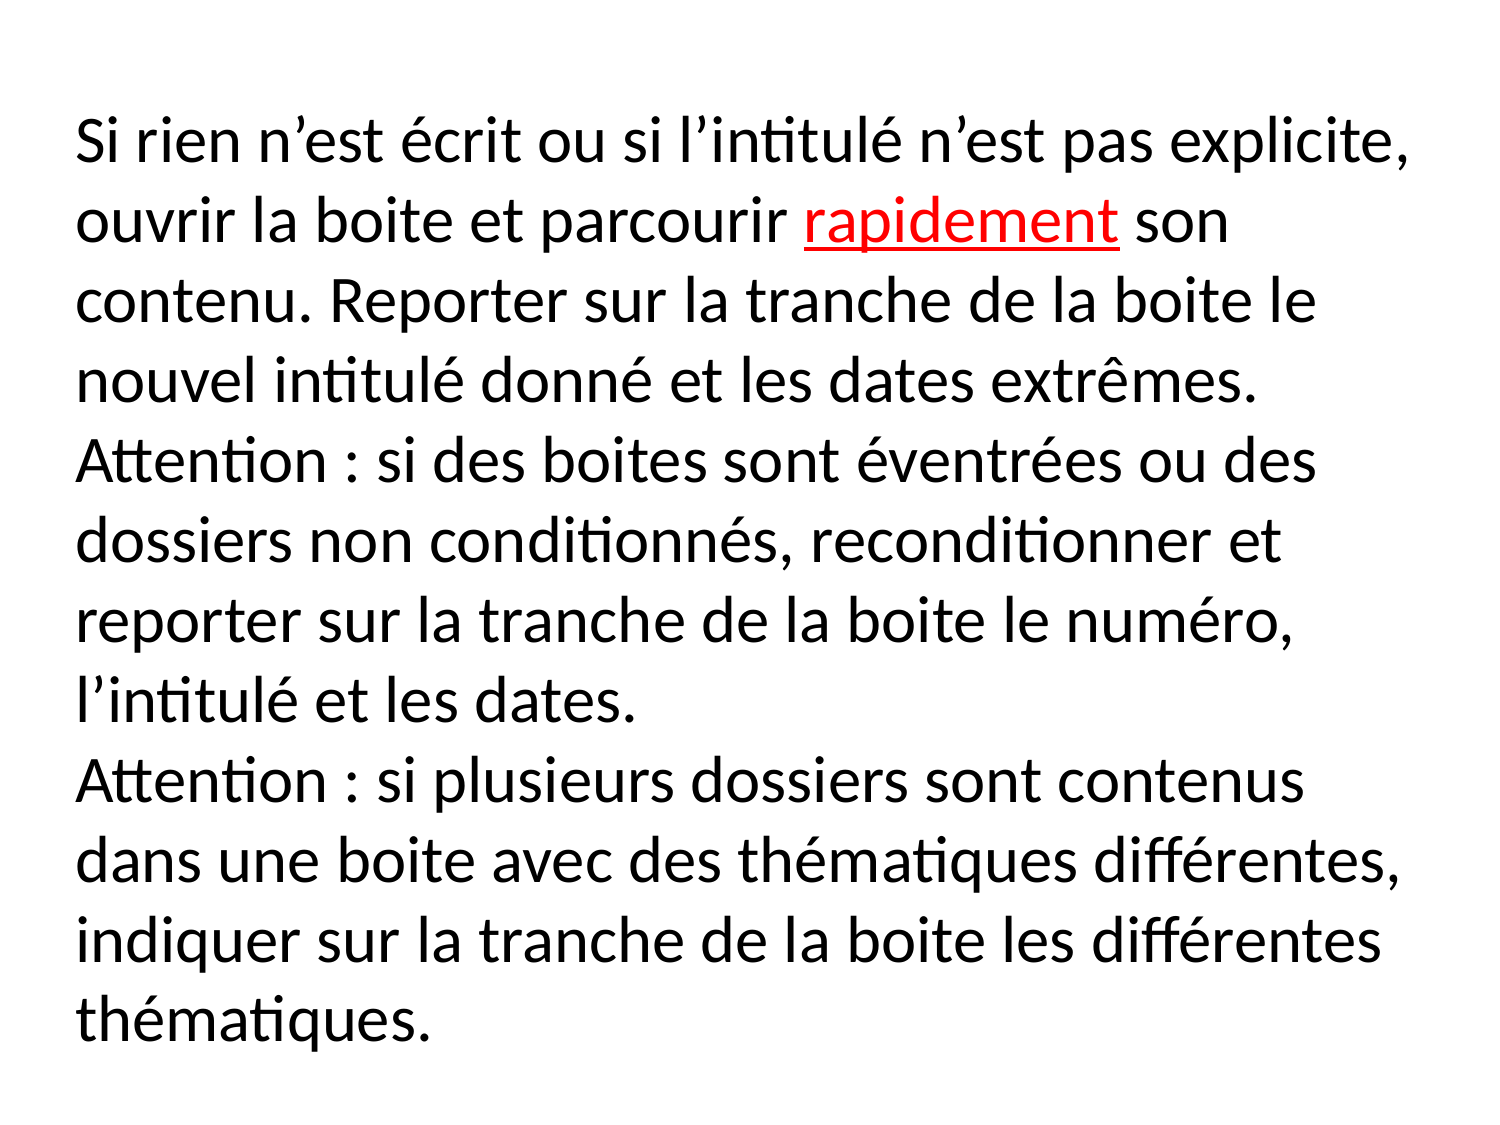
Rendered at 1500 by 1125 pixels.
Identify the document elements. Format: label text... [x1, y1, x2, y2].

title Si rien n’est écrit ou si l’intitulé n’est pas explicite, ouvrir la boite et parcourir rapidement son contenu. Reporter sur la tranche de la boite le nouvel intitulé donné et les dates extrêmes. Attention : si des boites sont éventrées ou des dossiers non conditionnés, reconditionner et reporter sur la tranche de la boite le numéro, l’intitulé et les dates. Attention : si plusieurs dossiers sont contenus dans une boite avec des thématiques différentes, indiquer sur la tranche de la boite les différentes thématiques. [75, 45, 1425, 1106]
